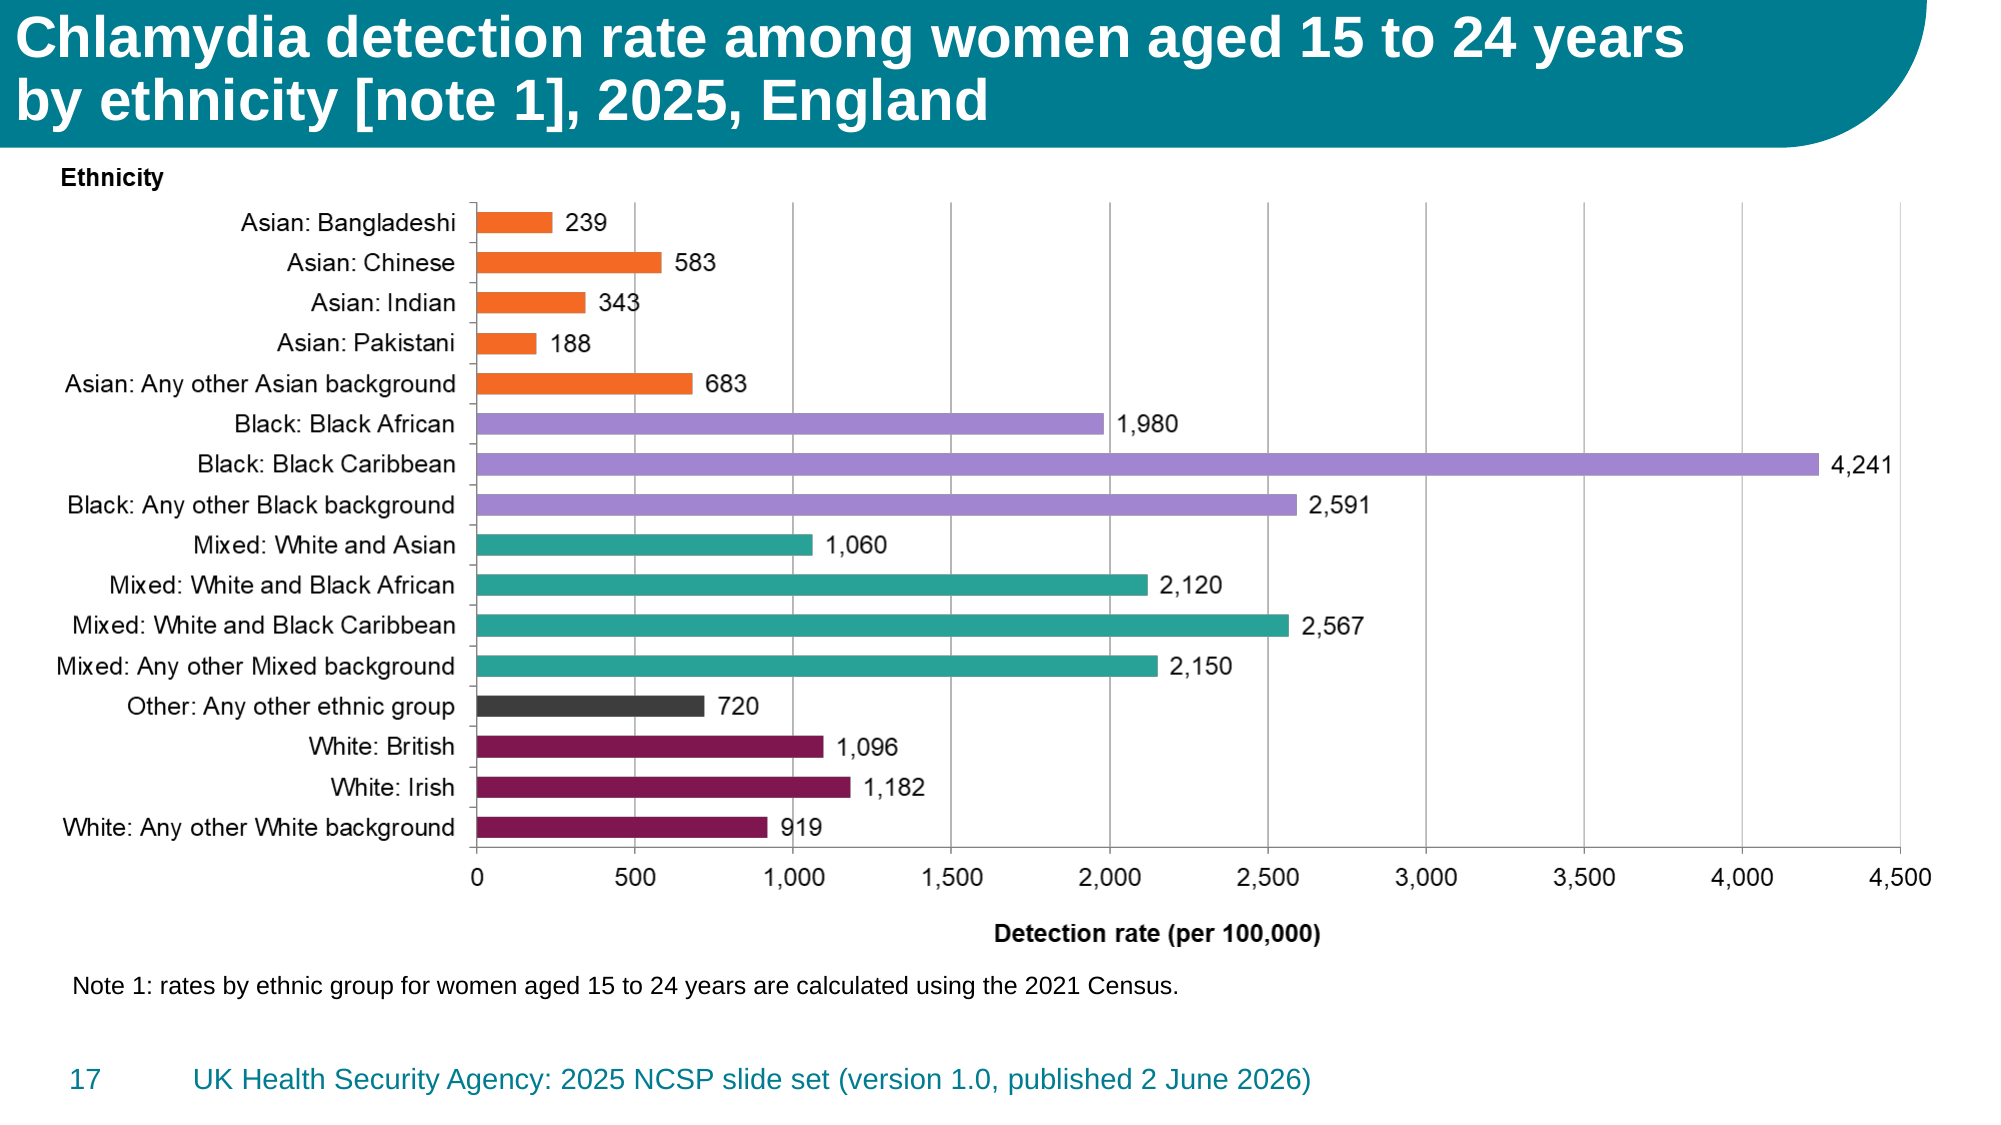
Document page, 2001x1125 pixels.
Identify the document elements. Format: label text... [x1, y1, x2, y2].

text_box [54, 1053, 152, 1112]
title Chlamydia detection rate among women aged 15 to 24 years by ethnicity [note 1], 2025, England [0, 0, 1726, 130]
picture [53, 158, 1944, 967]
text_box Note 1: rates by ethnic group for women aged 15 to 24 years are calculated using the 2021 Census. [57, 962, 1439, 1008]
